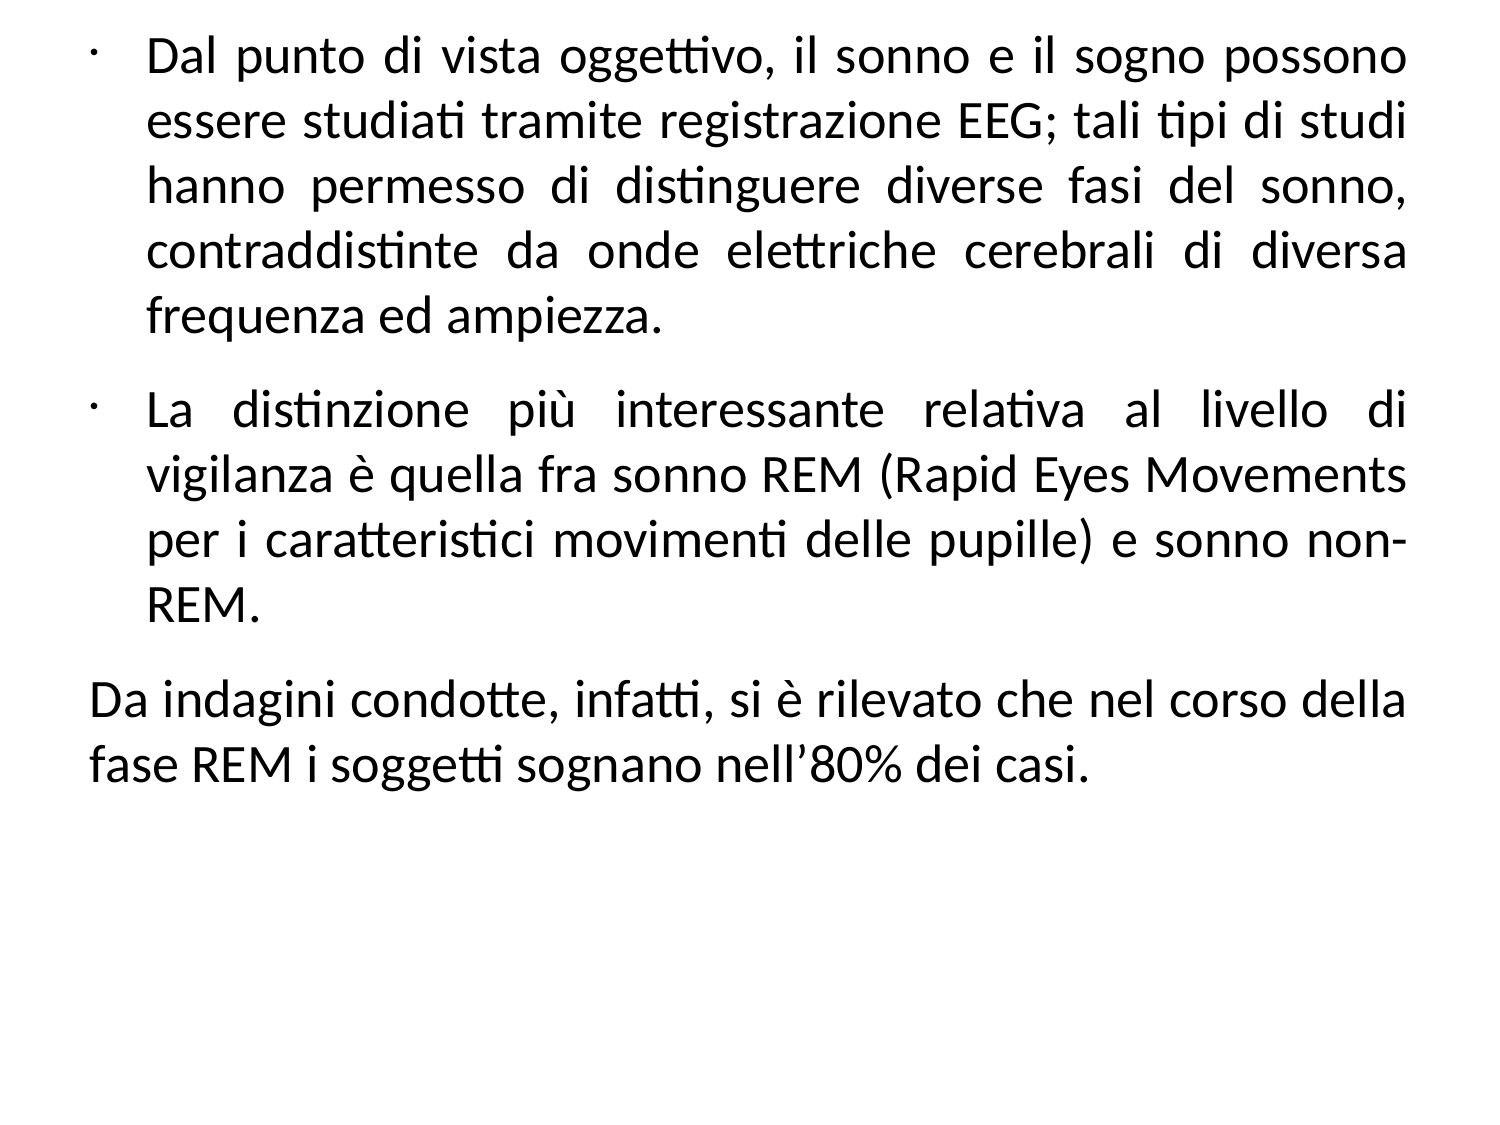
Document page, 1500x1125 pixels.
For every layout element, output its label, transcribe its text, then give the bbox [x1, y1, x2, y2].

list Dal punto di vista oggettivo, il sonno e il sogno possono essere studiati tramite registrazione EEG; tali tipi di studi hanno permesso di distinguere diverse fasi del sonno, contraddistinte da onde elettriche cerebrali di diversa frequenza ed ampiezza. La distinzione più interessante relativa al livello di vigilanza è quella fra sonno REM (Rapid Eyes Movements per i caratteristici movimenti delle pupille) e sonno non-REM. Da indagini condotte, infatti, si è rilevato che nel corso della fase REM i soggetti sognano nell’80% dei casi. [75, 11, 1425, 947]
